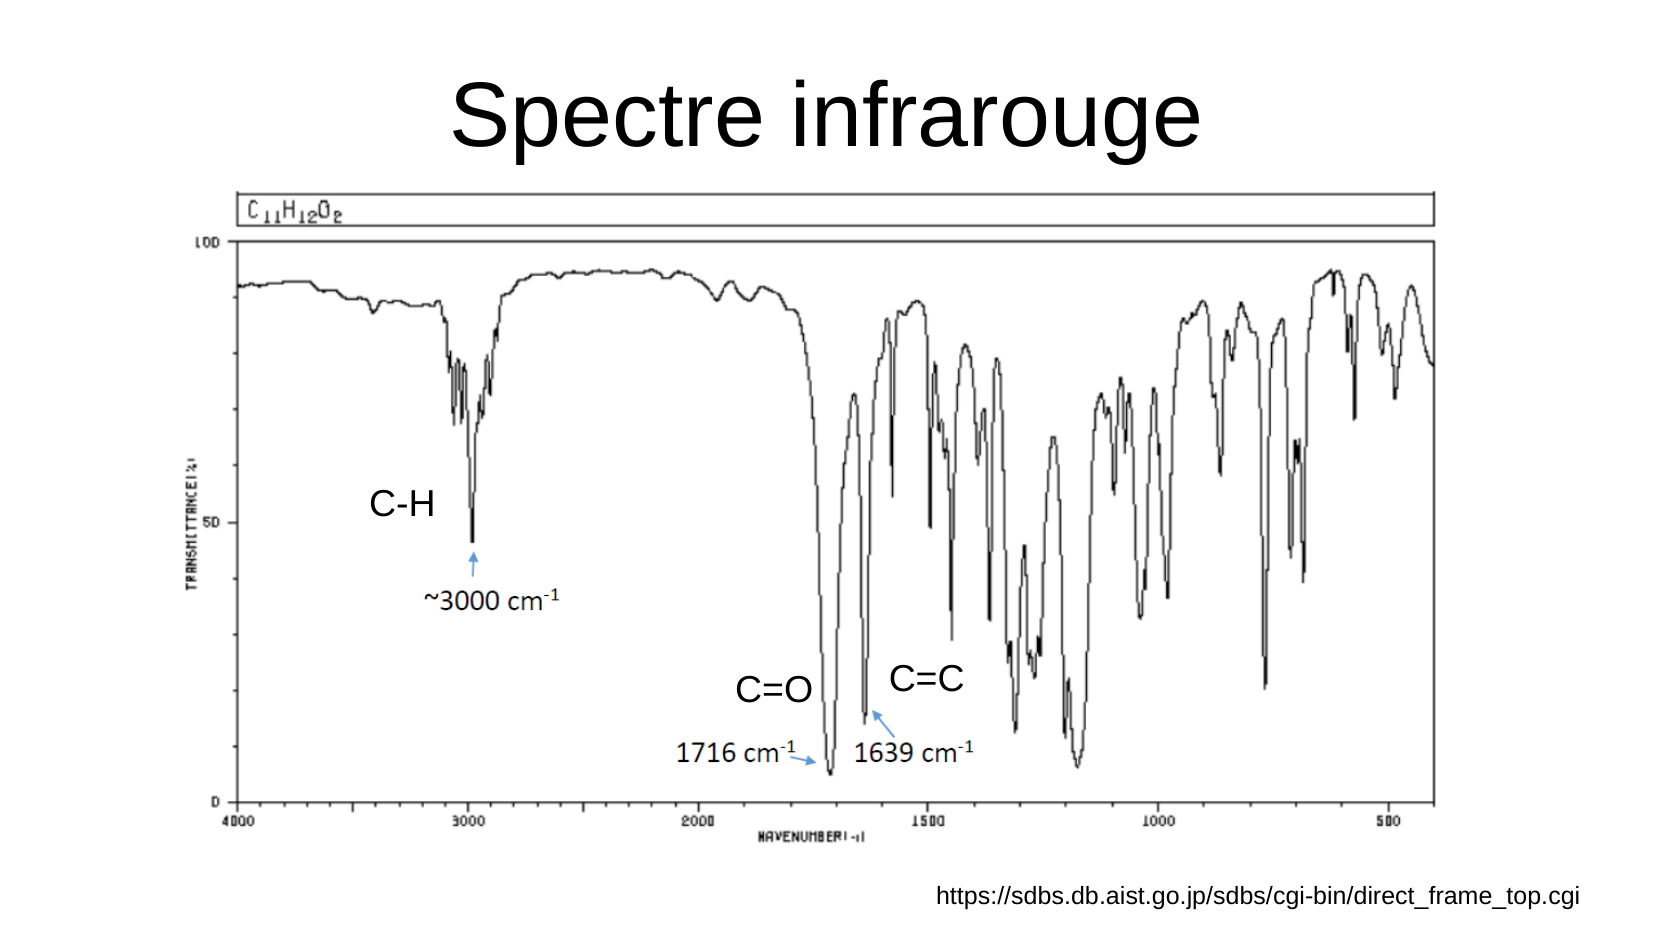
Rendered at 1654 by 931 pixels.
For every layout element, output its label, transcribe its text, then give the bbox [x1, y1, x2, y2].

title Spectre infrarouge [82, 37, 1571, 193]
text_box C=O [720, 661, 922, 719]
text_box https://sdbs.db.aist.go.jp/sdbs/cgi-bin/direct_frame_top.cgi [921, 874, 1654, 931]
text_box C=C [874, 649, 1075, 707]
text_box C-H [354, 474, 556, 532]
picture [164, 187, 1465, 863]
